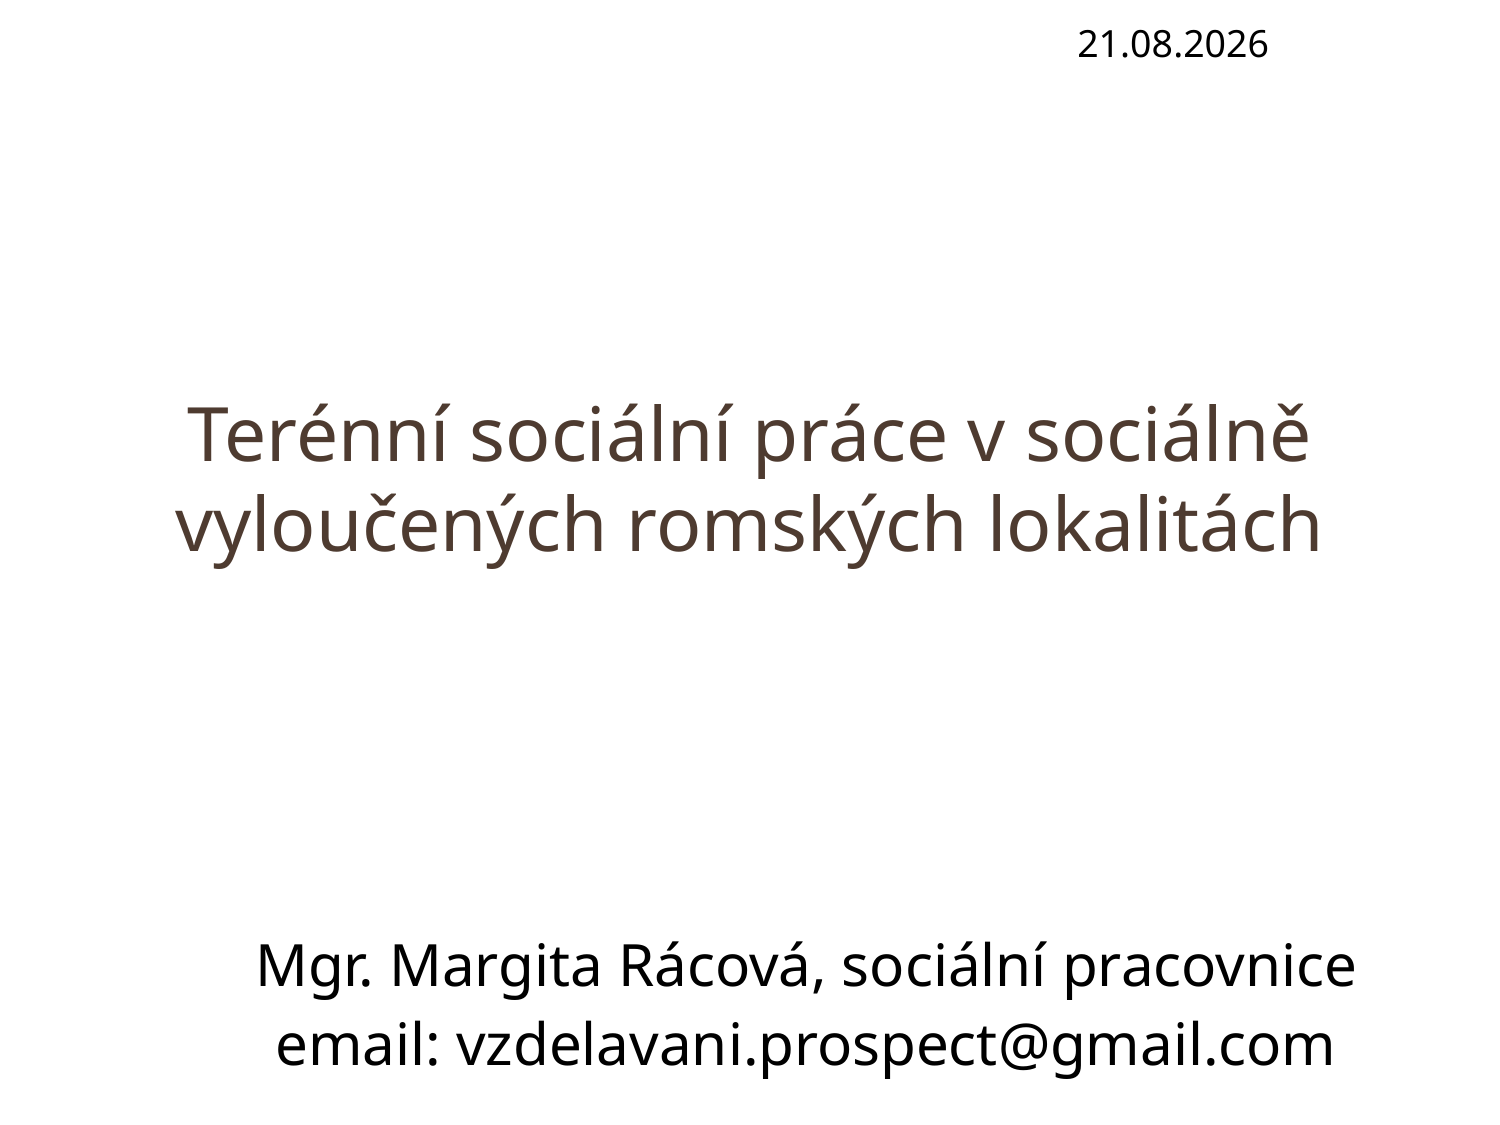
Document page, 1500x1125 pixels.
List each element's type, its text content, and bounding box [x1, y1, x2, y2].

title Terénní sociální práce v sociálně vyloučených romských lokalitách [0, 250, 1500, 613]
text_box 14.04.2020 [1062, 12, 1475, 60]
text_box Mgr. Margita Rácová, sociální pracovnice email: vzdelavani.prospect@gmail.com [112, 916, 1500, 1067]
